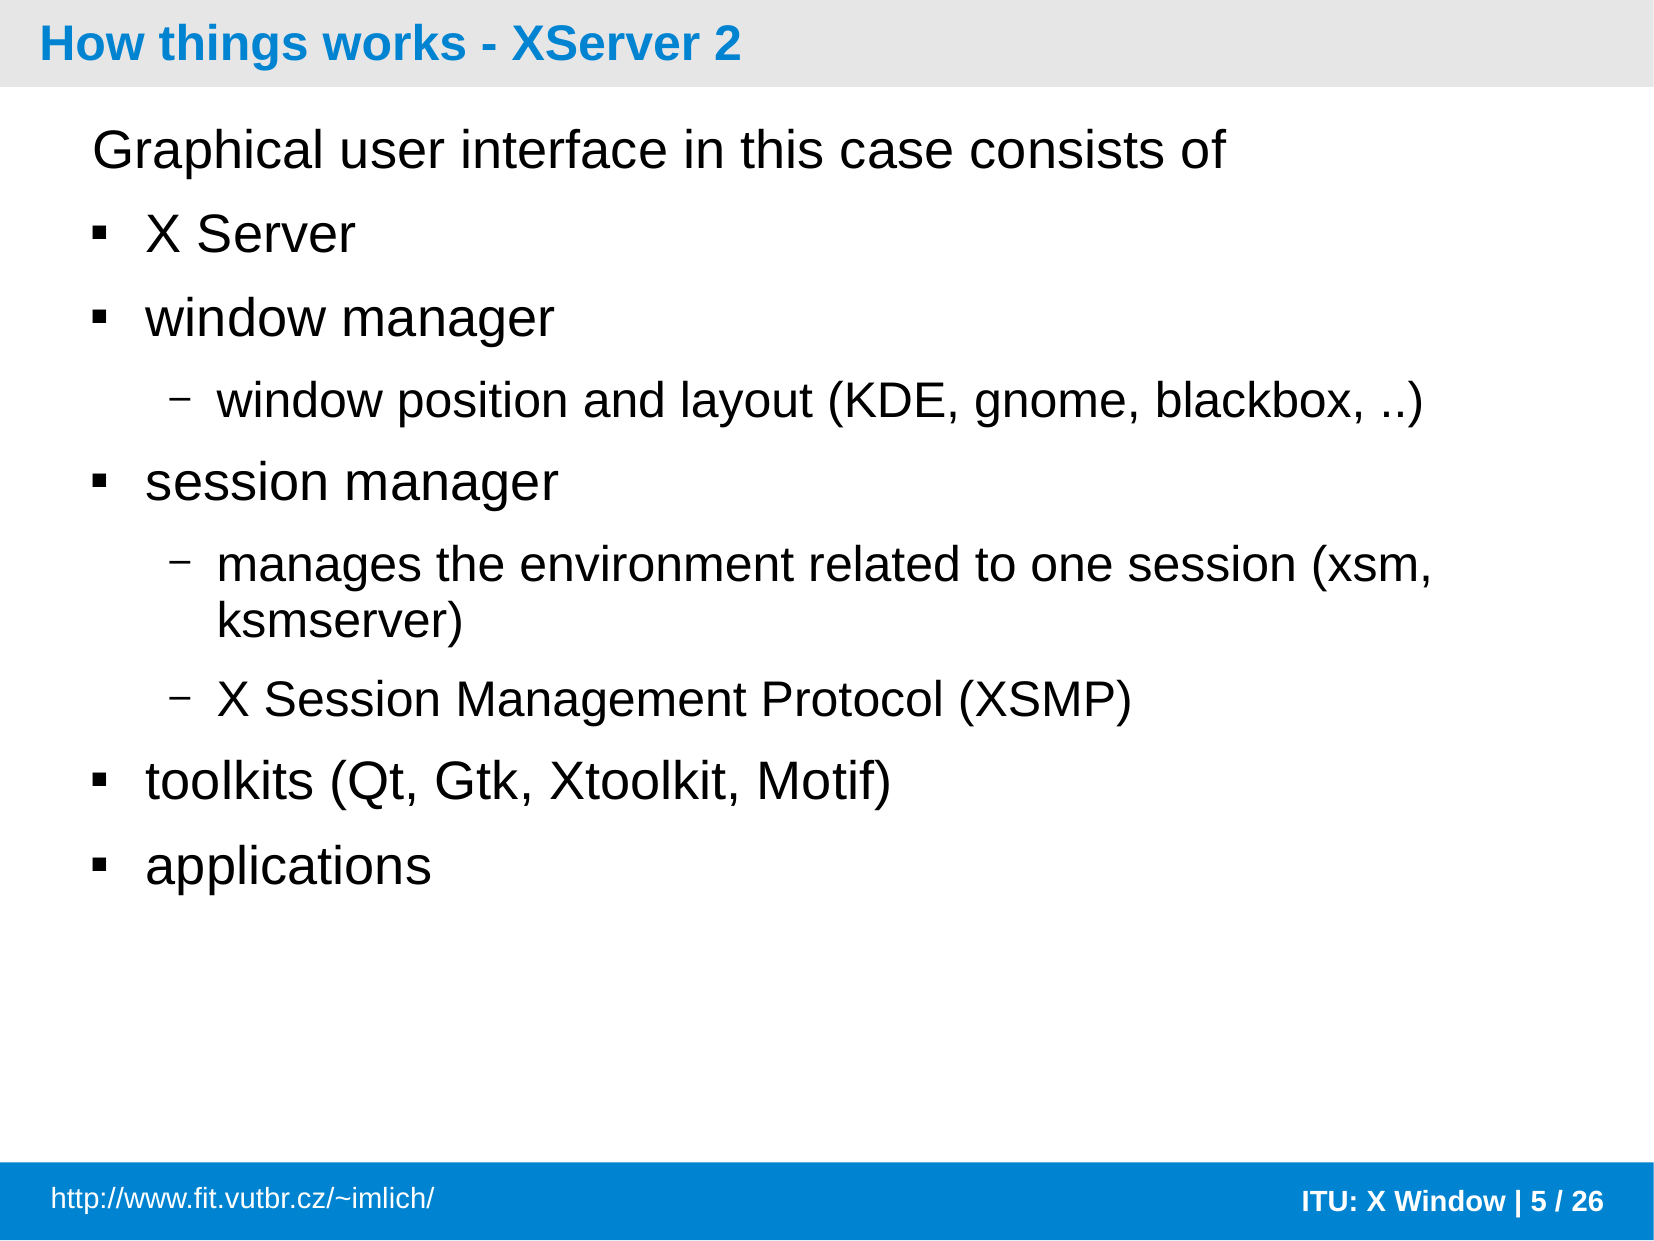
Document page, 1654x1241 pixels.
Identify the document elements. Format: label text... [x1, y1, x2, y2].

title How things works - XServer 2 [39, 5, 1615, 81]
list Graphical user interface in this case consists of X Server window manager window position and layout (KDE, gnome, blackbox, ..) session manager manages the environment related to one session (xsm, ksmserver) X Session Management Protocol (XSMP) toolkits (Qt, Gtk, Xtoolkit, Motif) applications [75, 119, 1564, 1111]
